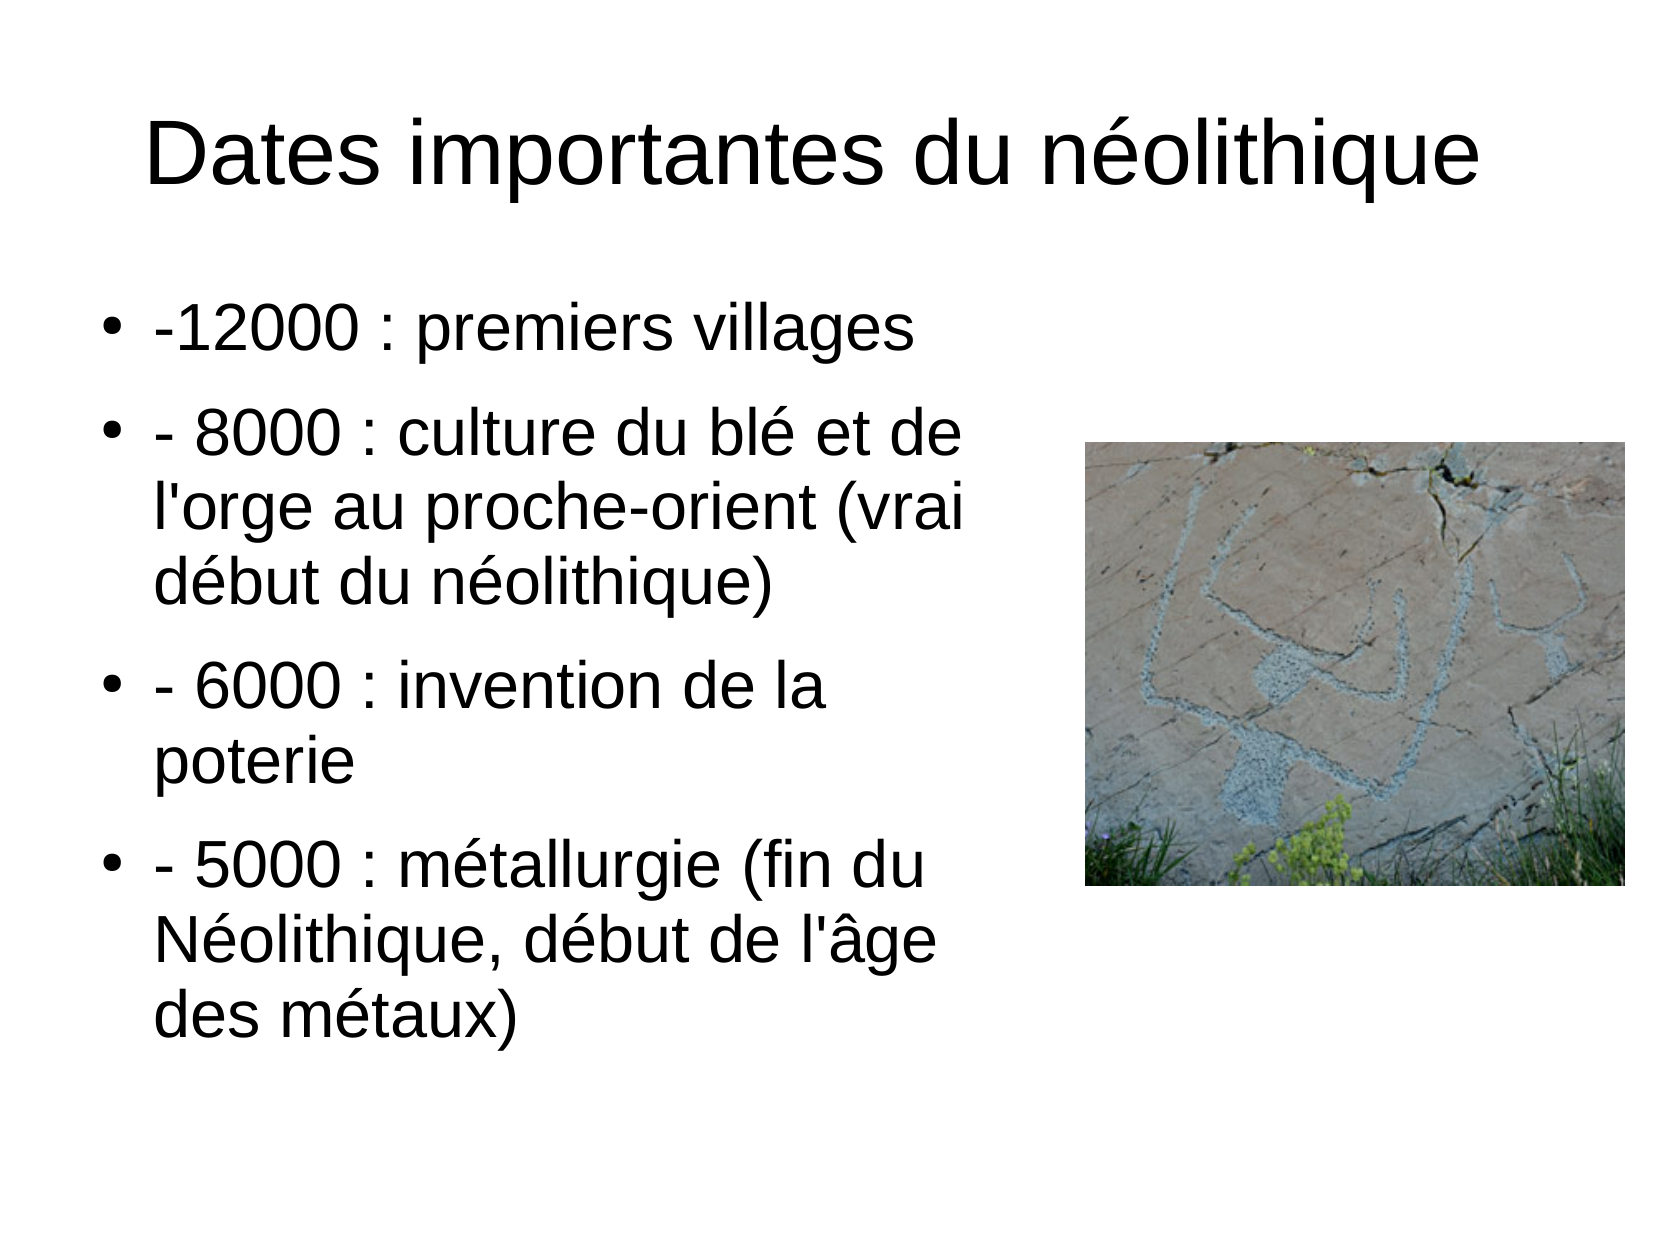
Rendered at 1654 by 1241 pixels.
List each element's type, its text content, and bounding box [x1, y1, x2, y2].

list -12000 : premiers villages - 8000 : culture du blé et de l'orge au proche-orient (vrai début du néolithique) - 6000 : invention de la poterie - 5000 : métallurgie (fin du Néolithique, début de l'âge des métaux) [82, 290, 1034, 1241]
title Dates importantes du néolithique [82, 49, 1571, 257]
picture [1085, 442, 1625, 886]
